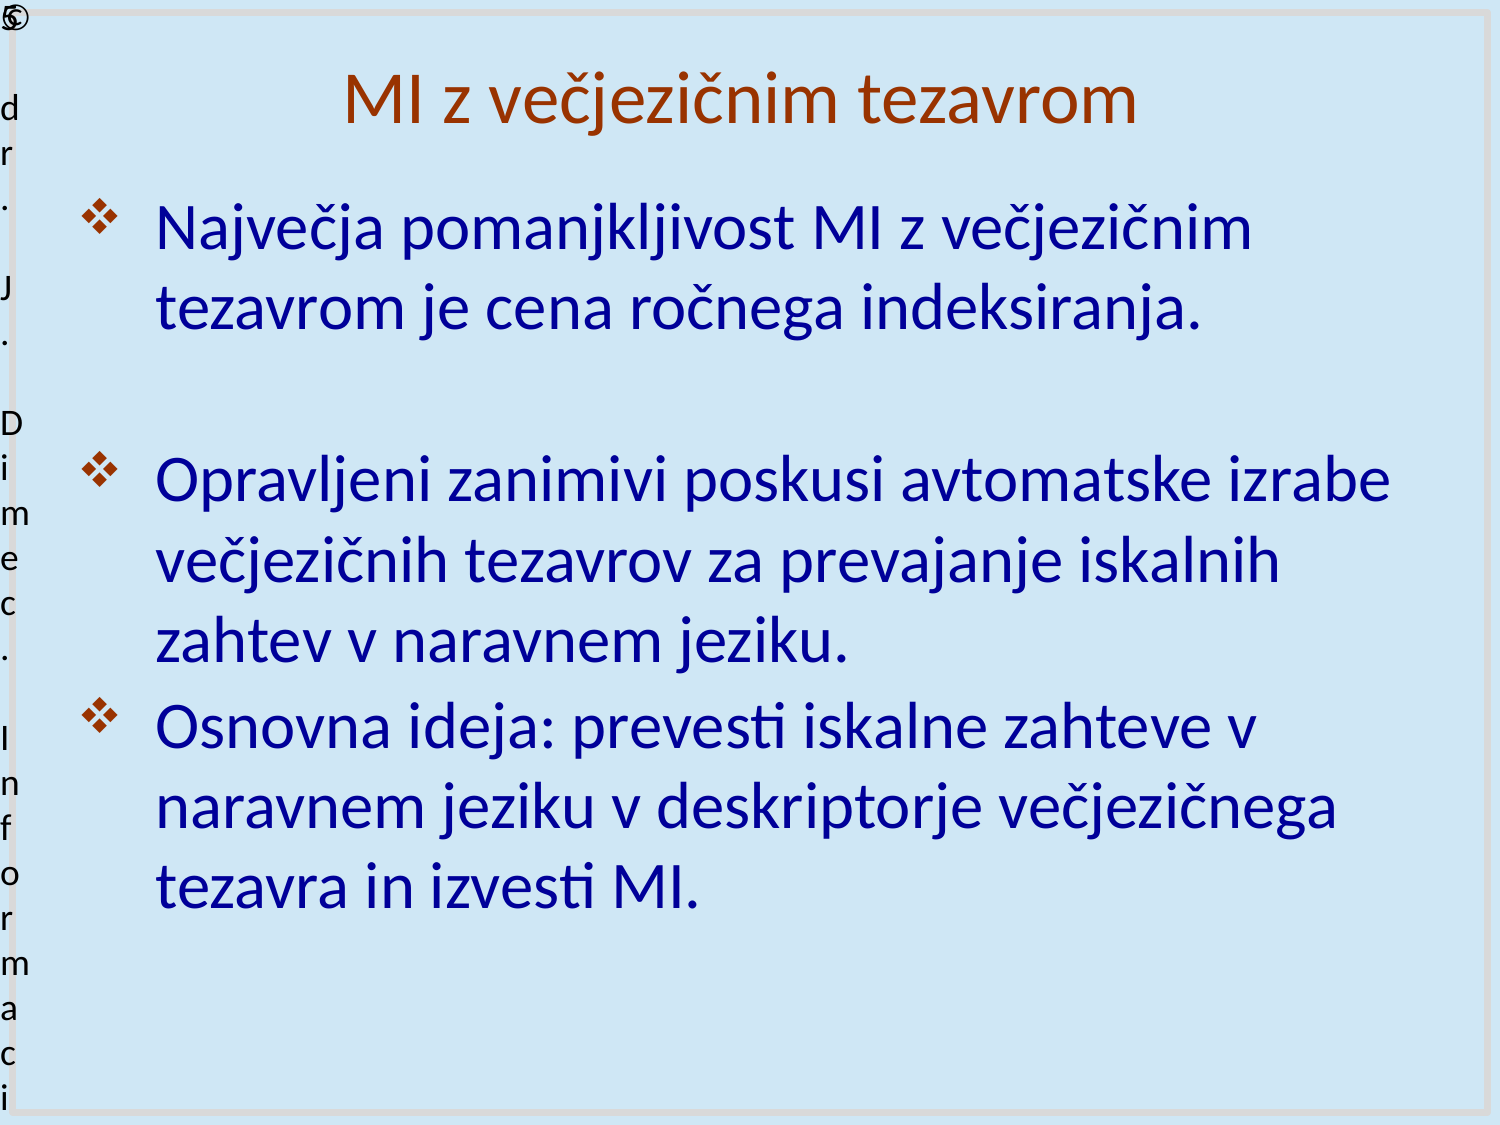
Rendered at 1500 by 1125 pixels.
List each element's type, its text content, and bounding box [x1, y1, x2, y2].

list Največja pomanjkljivost MI z večjezičnim tezavrom je cena ročnega indeksiranja. Opravljeni zanimivi poskusi avtomatske izrabe večjezičnih tezavrov za prevajanje iskalnih zahtev v naravnem jeziku. Osnovna ideja: prevesti iskalne zahteve v naravnem jeziku v deskriptorje večjezičnega tezavra in izvesti MI. [62, 174, 1438, 1050]
title MI z večjezičnim tezavrom [37, 24, 1463, 163]
